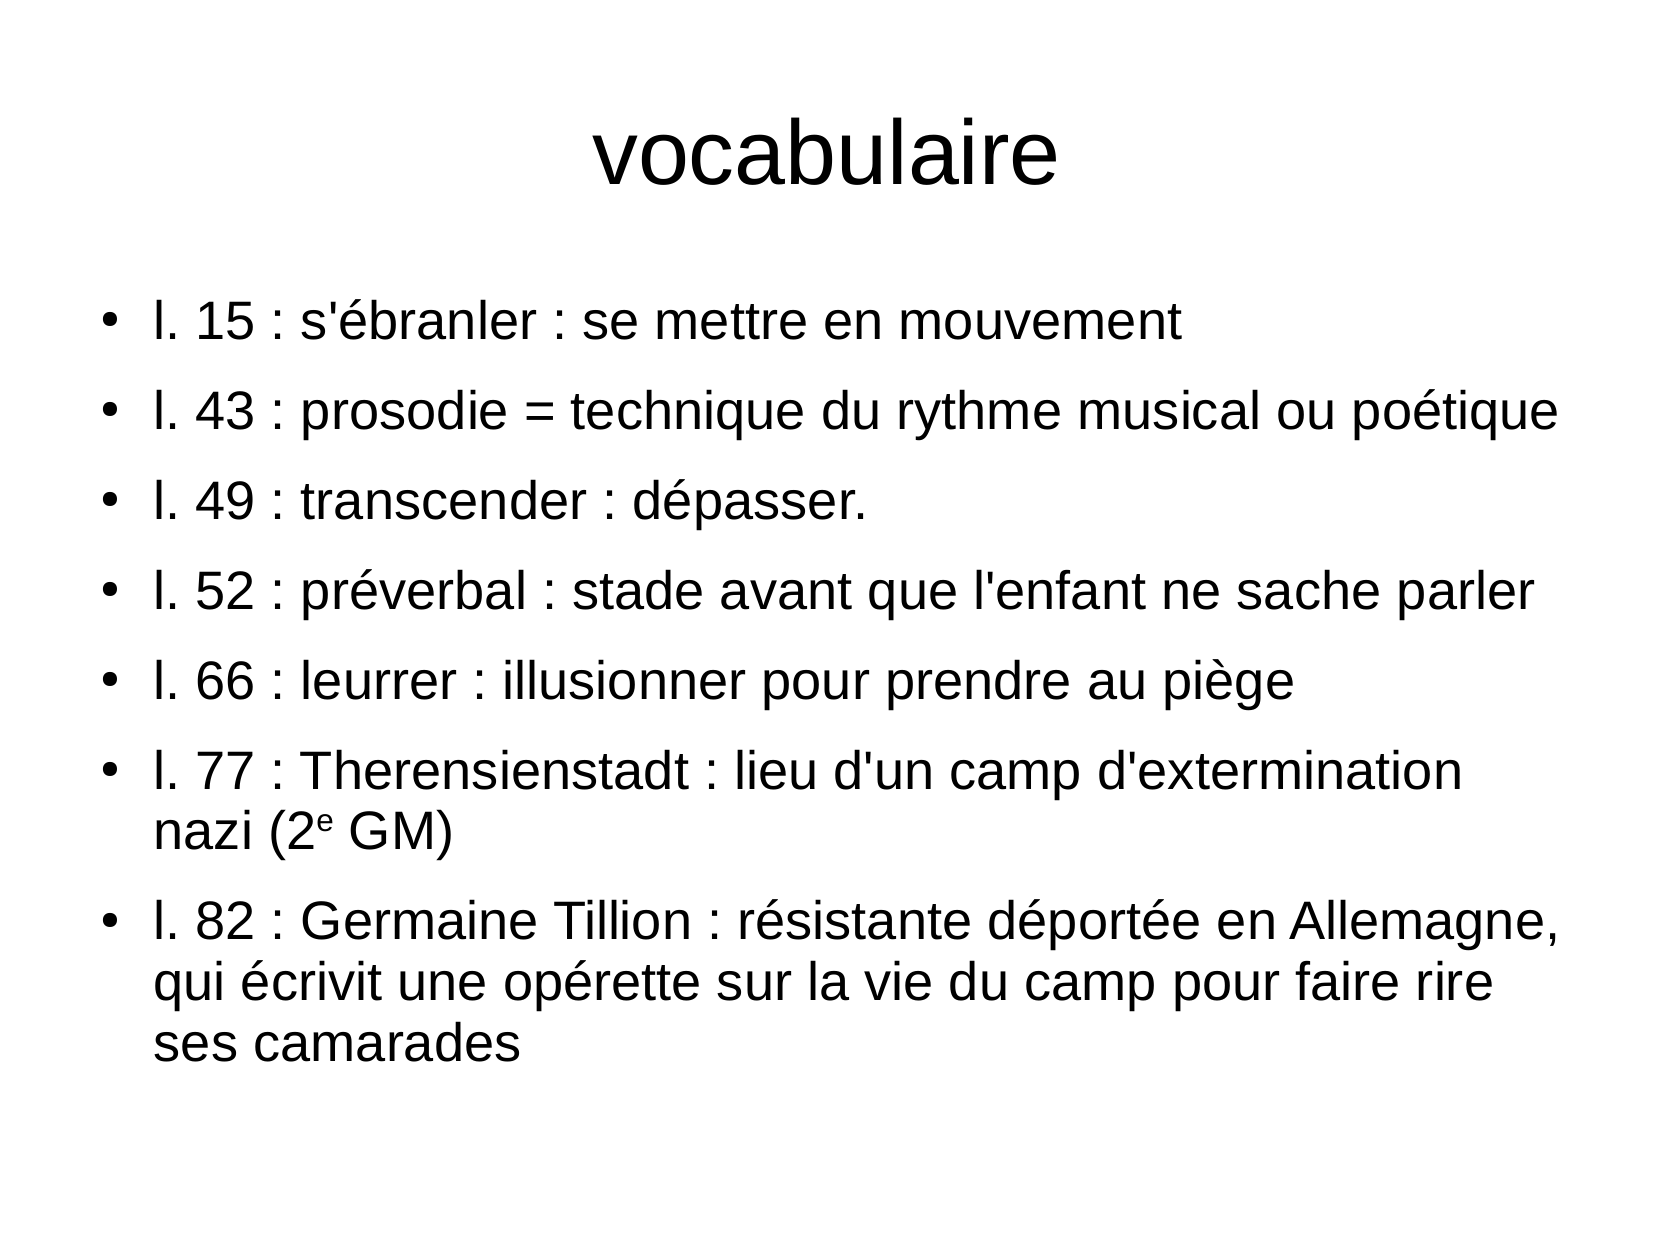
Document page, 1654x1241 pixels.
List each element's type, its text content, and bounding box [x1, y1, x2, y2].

title vocabulaire [82, 49, 1571, 257]
list l. 15 : s'ébranler : se mettre en mouvement l. 43 : prosodie = technique du rythme musical ou poétique l. 49 : transcender : dépasser. l. 52 : préverbal : stade avant que l'enfant ne sache parler l. 66 : leurrer : illusionner pour prendre au piège l. 77 : Therensienstadt : lieu d'un camp d'extermination nazi (2e GM) l. 82 : Germaine Tillion : résistante déportée en Allemagne, qui écrivit une opérette sur la vie du camp pour faire rire ses camarades [82, 290, 1571, 1075]
